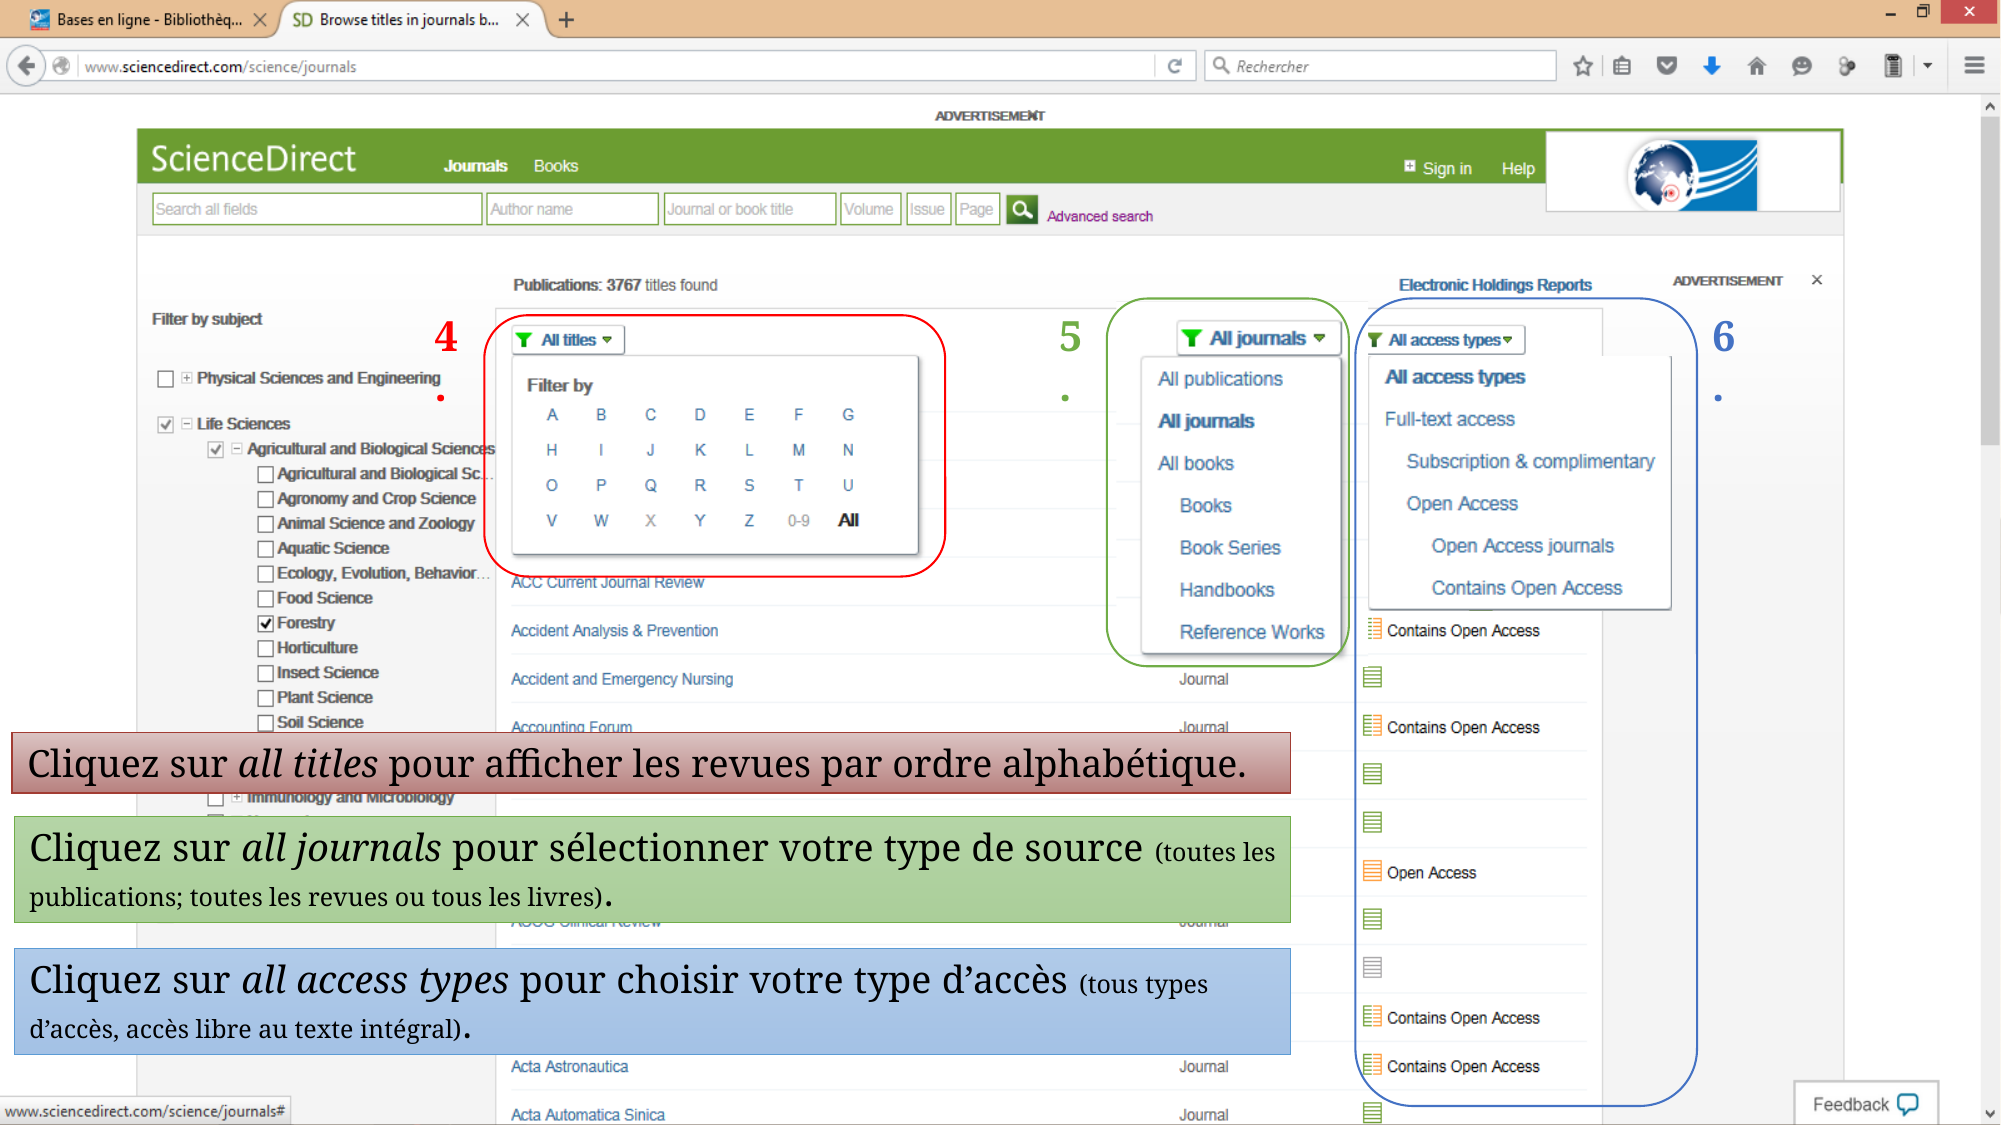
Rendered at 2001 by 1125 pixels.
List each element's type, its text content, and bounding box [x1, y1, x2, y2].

text_box 6. [1697, 301, 1762, 368]
text_box Cliquez sur all access types pour choisir votre type d’accès (tous types d’accès, accès libre au texte intégral). [14, 948, 1291, 1055]
text_box Cliquez sur all journals pour sélectionner votre type de source (toutes les publications; toutes les revues ou tous les livres). [14, 816, 1291, 923]
text_box Cliquez sur all titles pour afficher les revues par ordre alphabétique. [12, 732, 1291, 794]
picture [0, 0, 2000, 1125]
text_box 5. [1044, 301, 1109, 368]
text_box 4. [419, 301, 485, 368]
